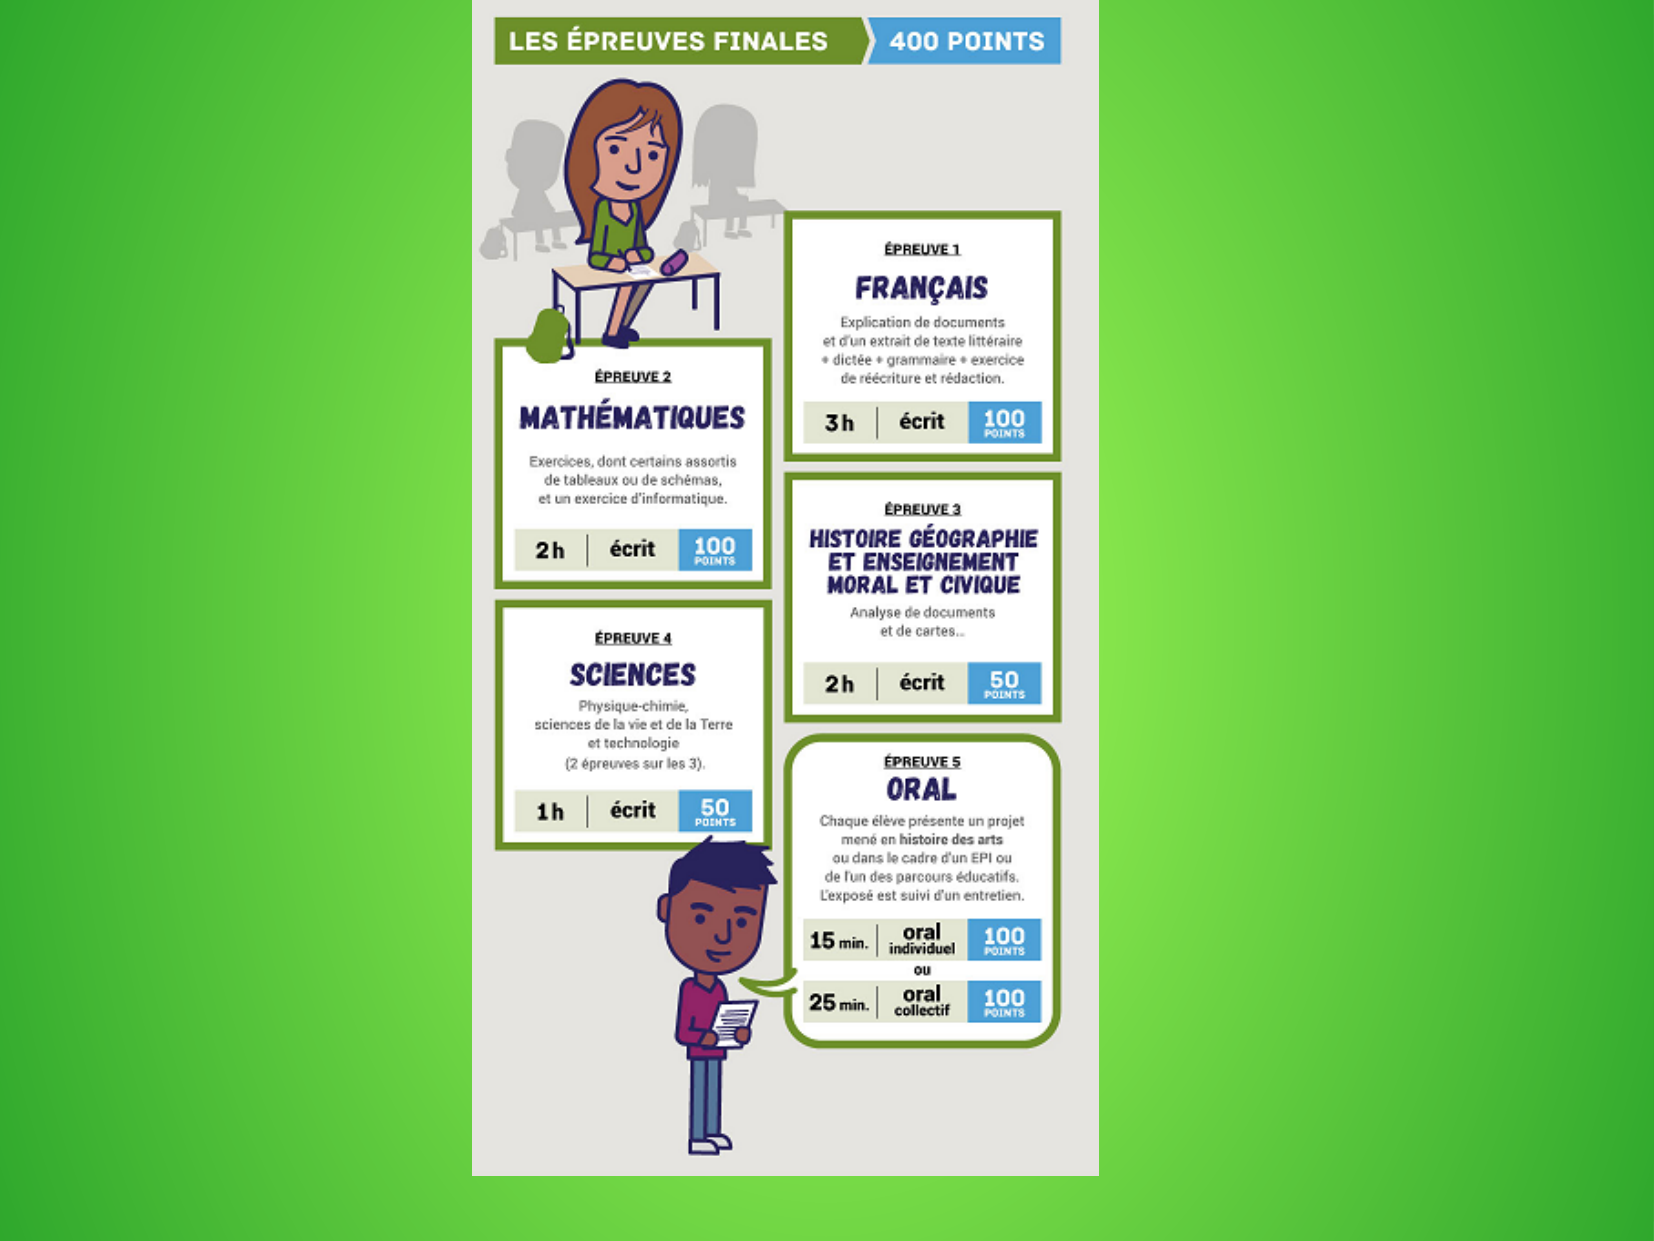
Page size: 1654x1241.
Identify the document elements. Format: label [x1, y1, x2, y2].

picture [472, 0, 1099, 1176]
